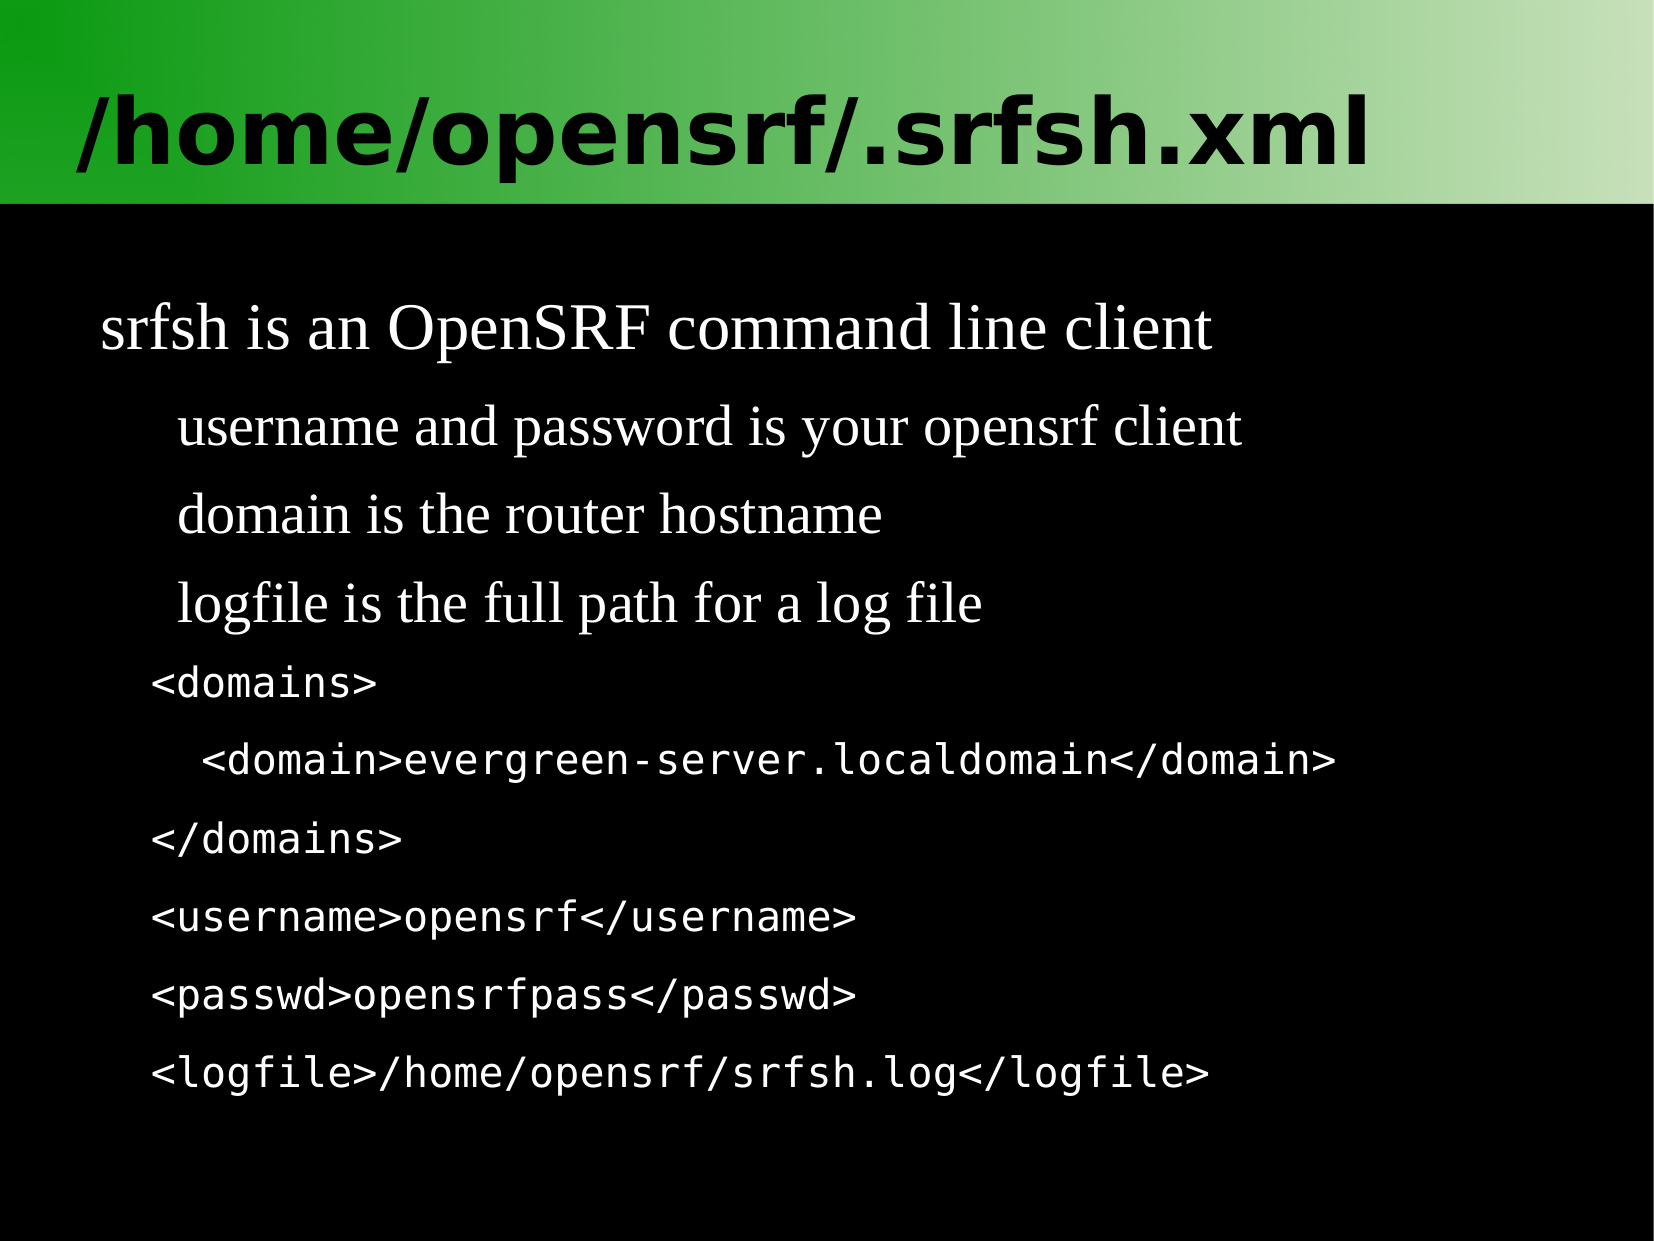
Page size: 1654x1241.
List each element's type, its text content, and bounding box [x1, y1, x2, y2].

title /home/opensrf/.srfsh.xml [76, 36, 1565, 229]
list srfsh is an OpenSRF command line client username and password is your opensrf client domain is the router hostname logfile is the full path for a log file <domains> <domain>evergreen-server.localdomain</domain> </domains> <username>opensrf</username> <passwd>opensrfpass</passwd> <logfile>/home/opensrf/srfsh.log</logfile> [82, 290, 1571, 1164]
picture [0, 0, 1654, 1241]
